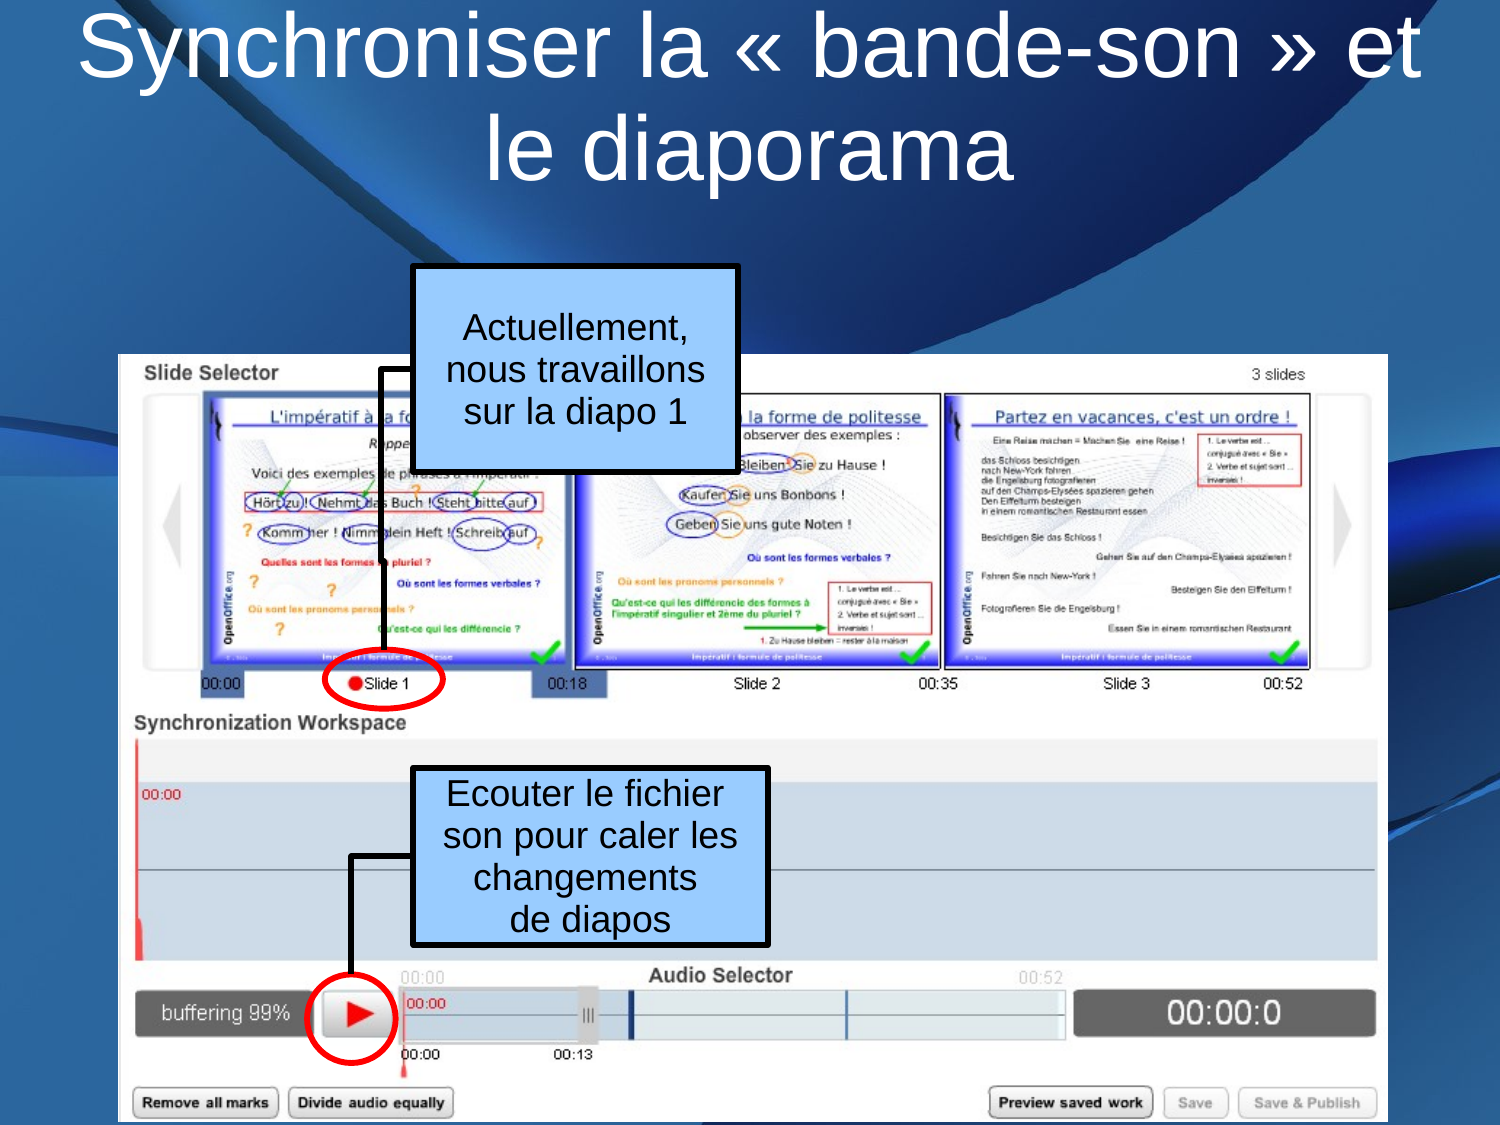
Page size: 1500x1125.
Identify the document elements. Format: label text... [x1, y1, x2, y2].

title Synchroniser la « bande-son » et le diaporama [75, 0, 1425, 200]
text_box Actuellement, nous travaillons sur la diapo 1 [413, 265, 739, 473]
text_box Ecouter le fichier son pour caler les changements de diapos [413, 767, 768, 945]
picture [0, 0, 1500, 1125]
